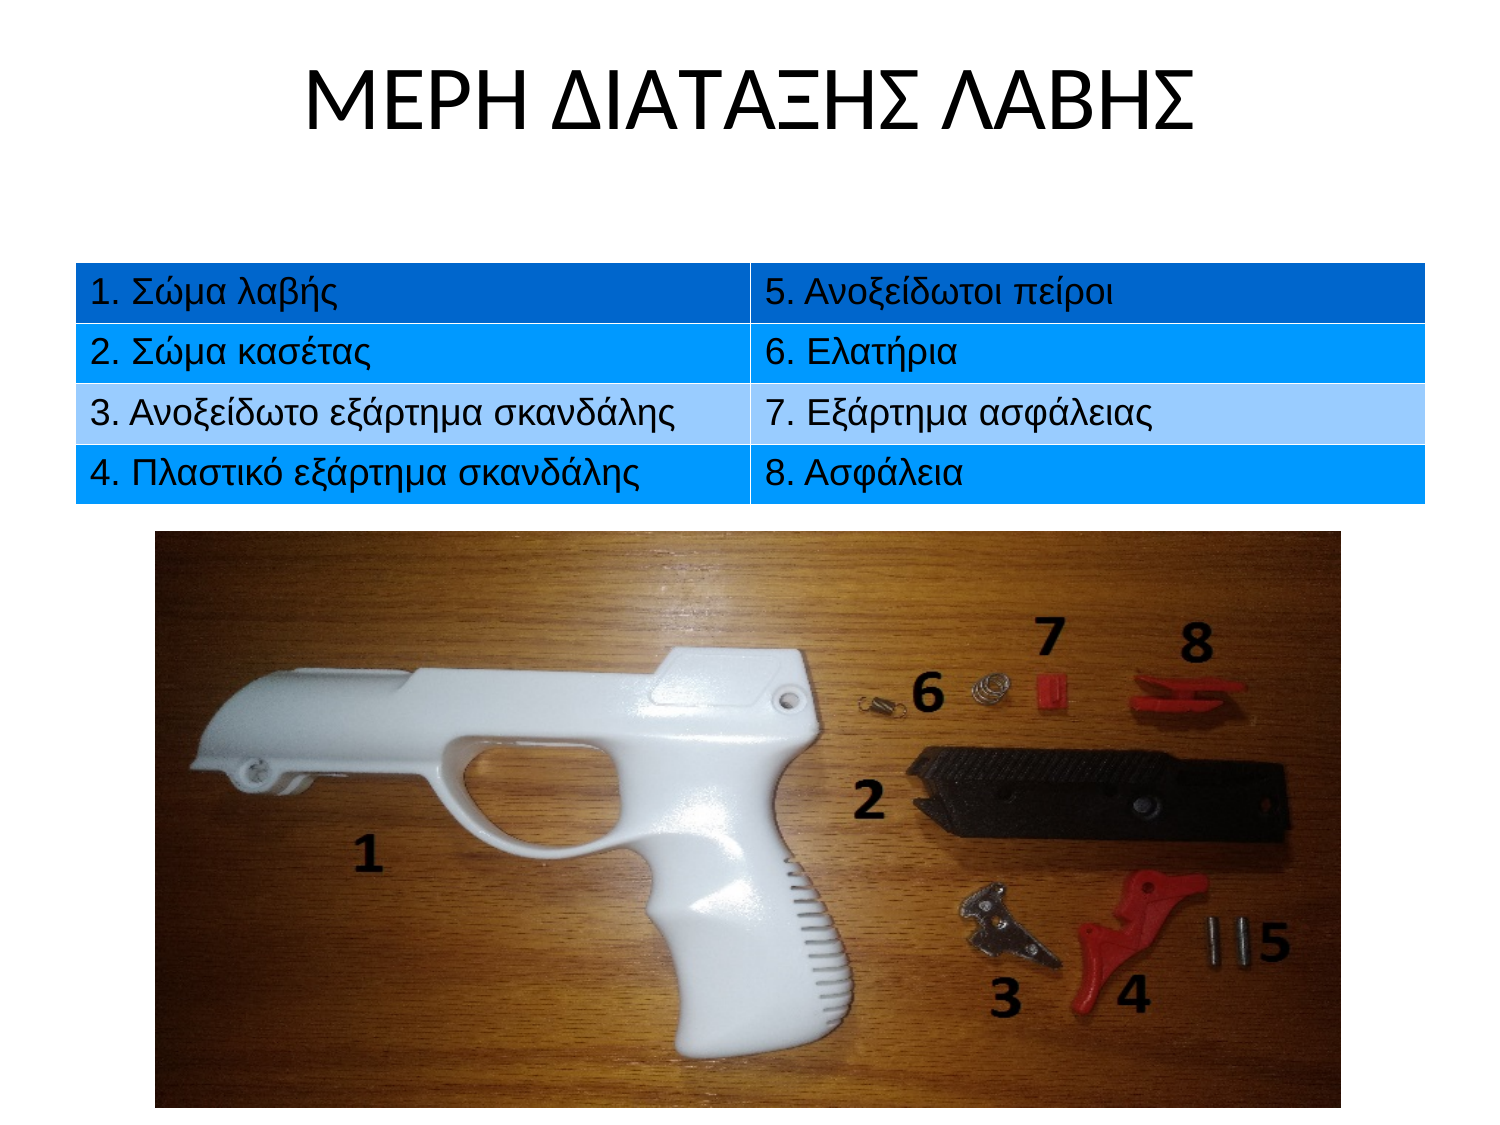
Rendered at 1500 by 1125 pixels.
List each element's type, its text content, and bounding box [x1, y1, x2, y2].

table_cell 6. Ελατήρια [751, 324, 1425, 383]
table_cell 3. Ανοξείδωτο εξάρτημα σκανδάλης [76, 384, 750, 444]
table_cell 8. Ασφάλεια [751, 445, 1425, 504]
title ΜΕΡΗ ΔΙΑΤΑΞΗΣ ΛΑΒΗΣ [75, 29, 1426, 156]
table_cell 7. Εξάρτημα ασφάλειας [751, 384, 1425, 444]
table_header 1. Σώμα λαβής [76, 263, 750, 323]
table_cell 2. Σώμα κασέτας [76, 324, 750, 383]
table_header 5. Ανοξείδωτοι πείροι [751, 263, 1425, 323]
table_cell 4. Πλαστικό εξάρτημα σκανδάλης [76, 445, 750, 504]
picture [155, 531, 1341, 1108]
